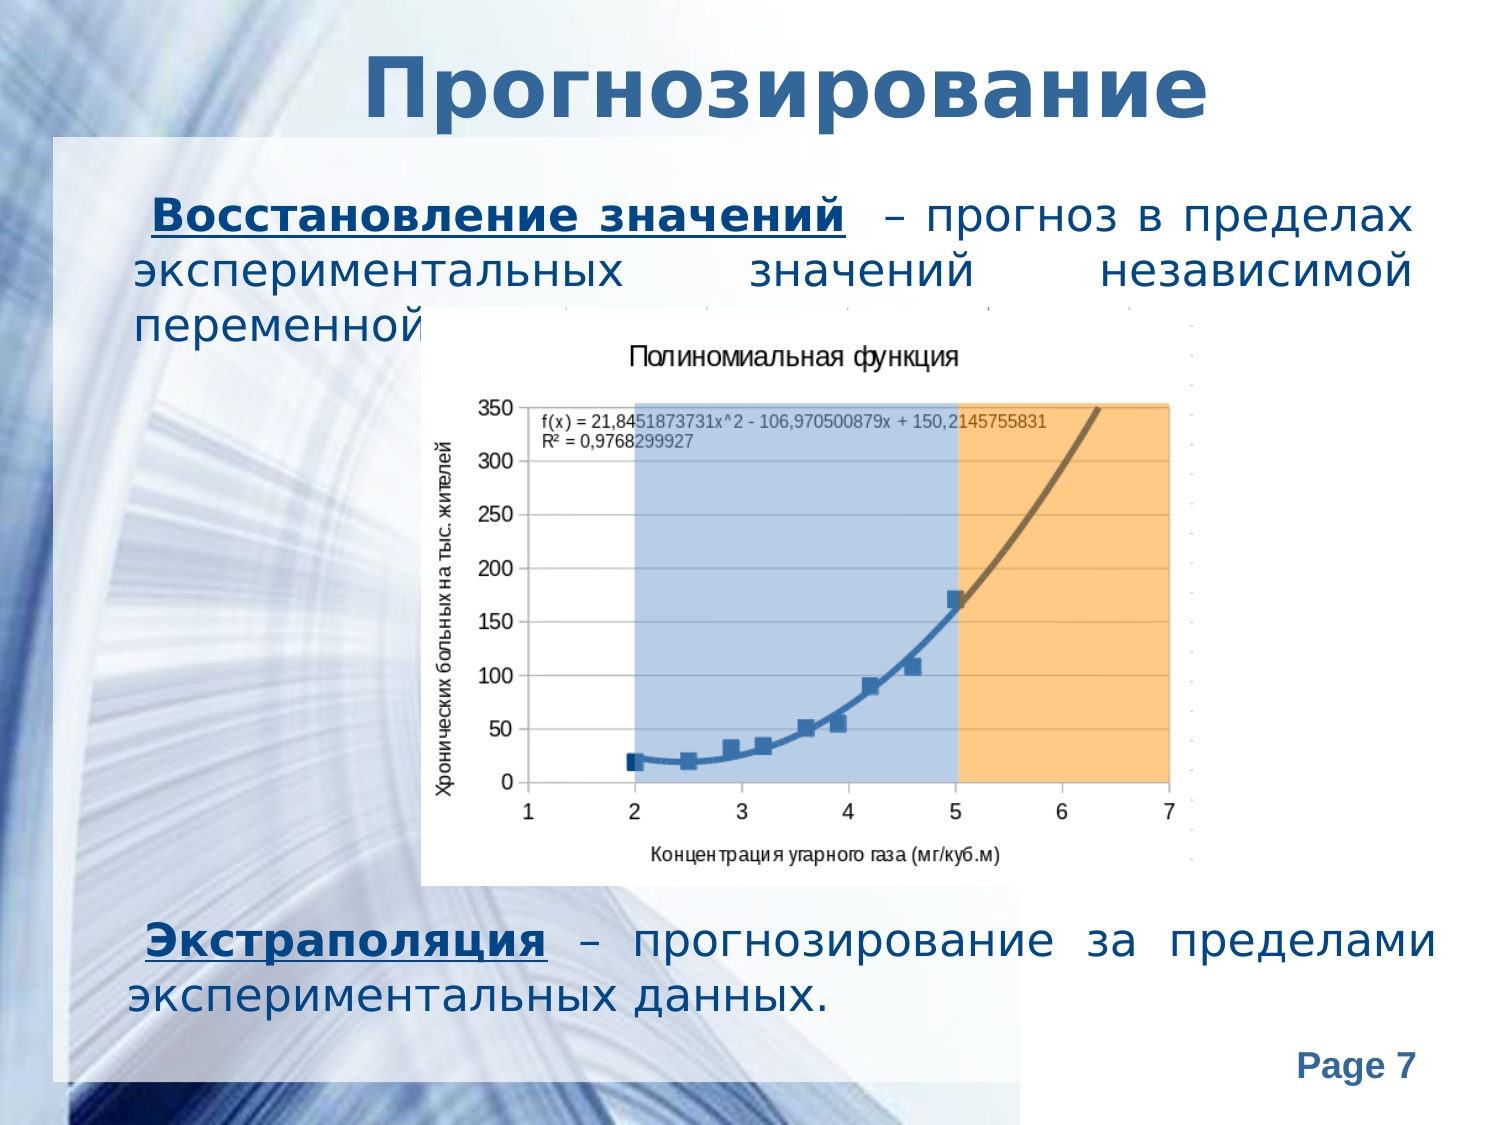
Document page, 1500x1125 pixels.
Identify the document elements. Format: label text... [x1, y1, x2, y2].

text_box Восстановление значений – прогноз в пределах экспериментальных значений независимой переменной. [118, 178, 1430, 421]
text_box Прогнозирование [346, 26, 1255, 142]
picture [0, 0, 1500, 1125]
text_box Экстраполяция – прогнозирование за пределами экспериментальных данных. [112, 903, 1453, 1058]
